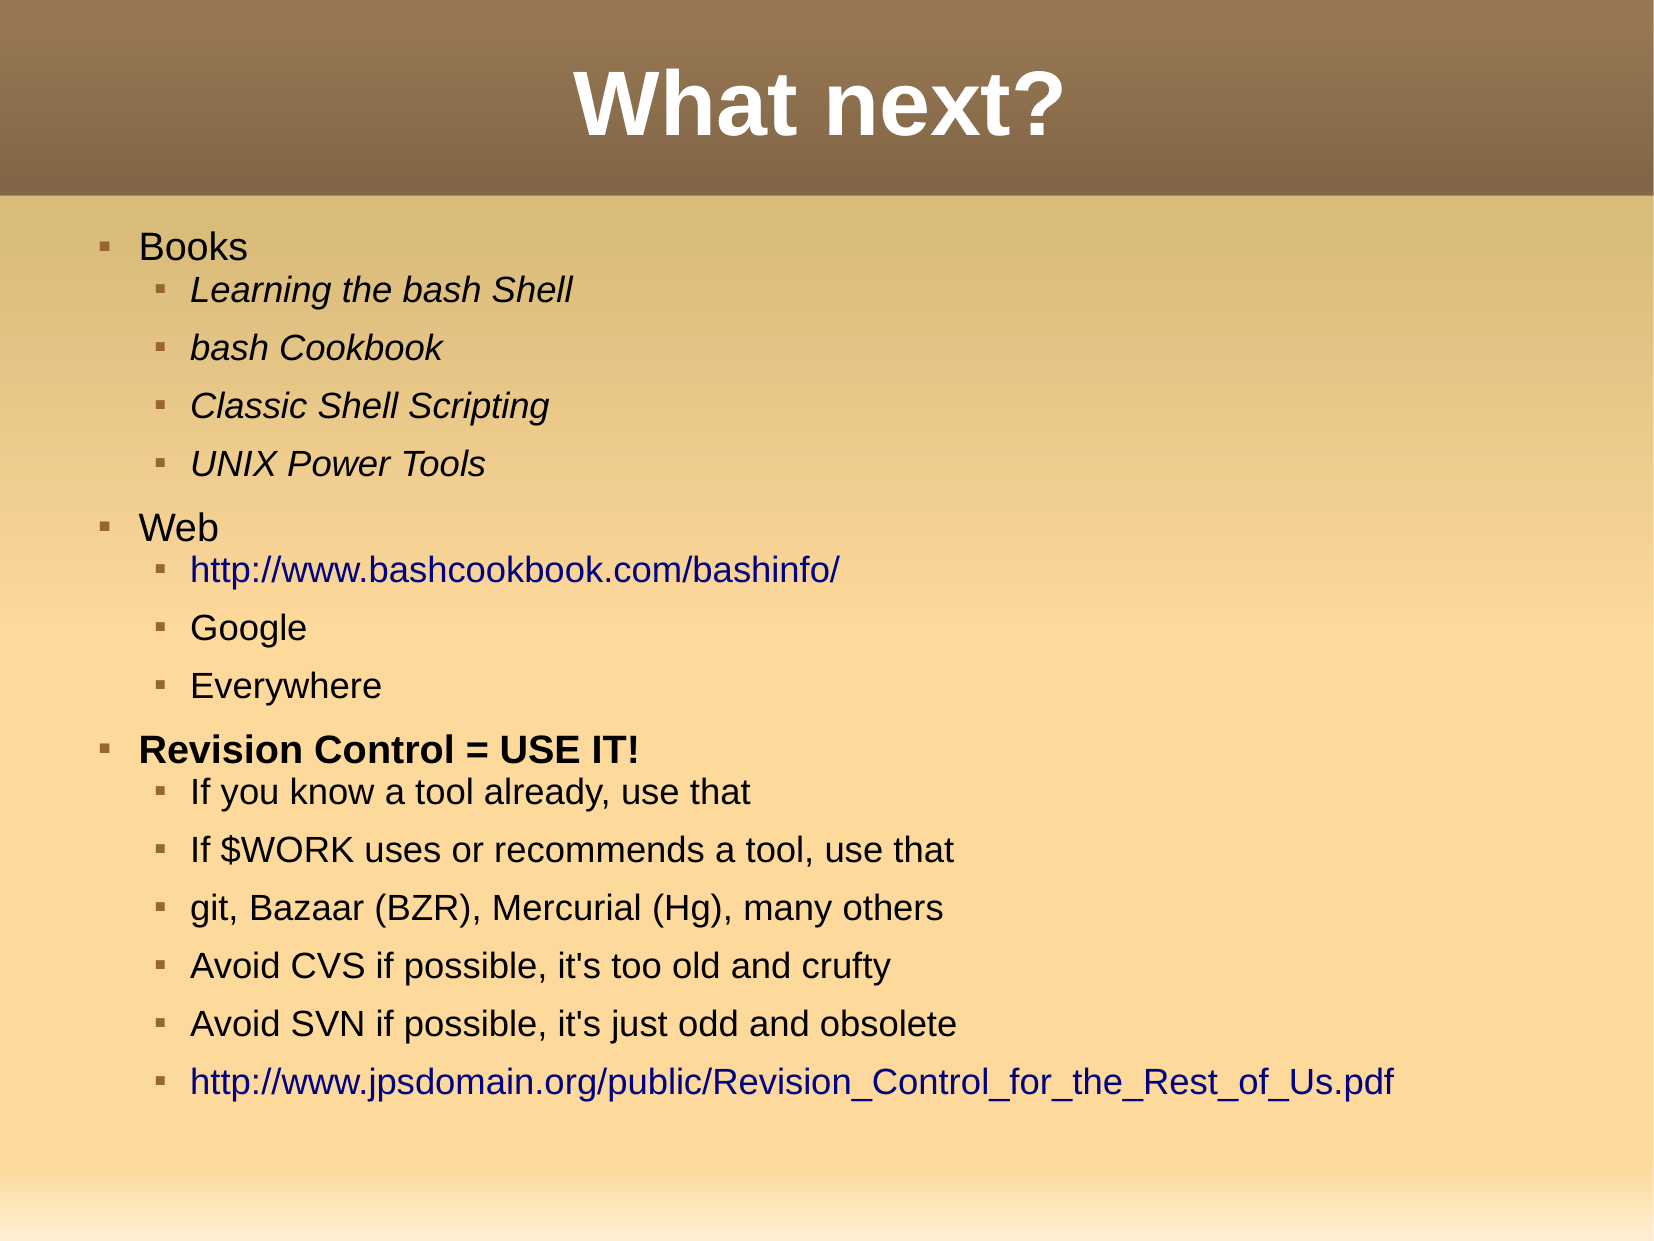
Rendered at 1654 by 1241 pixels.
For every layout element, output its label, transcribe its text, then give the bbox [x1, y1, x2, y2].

title What next? [76, 0, 1565, 208]
list Books Learning the bash Shell bash Cookbook Classic Shell Scripting UNIX Power Tools Web http://www.bashcookbook.com/bashinfo/ Google Everywhere Revision Control = USE IT! If you know a tool already, use that If $WORK uses or recommends a tool, use that git, Bazaar (BZR), Mercurial (Hg), many others Avoid CVS if possible, it's too old and crufty Avoid SVN if possible, it's just odd and obsolete http://www.jpsdomain.org/public/Revision_Control_for_the_Rest_of_Us.pdf [86, 225, 1575, 1107]
picture [0, 0, 1654, 1241]
